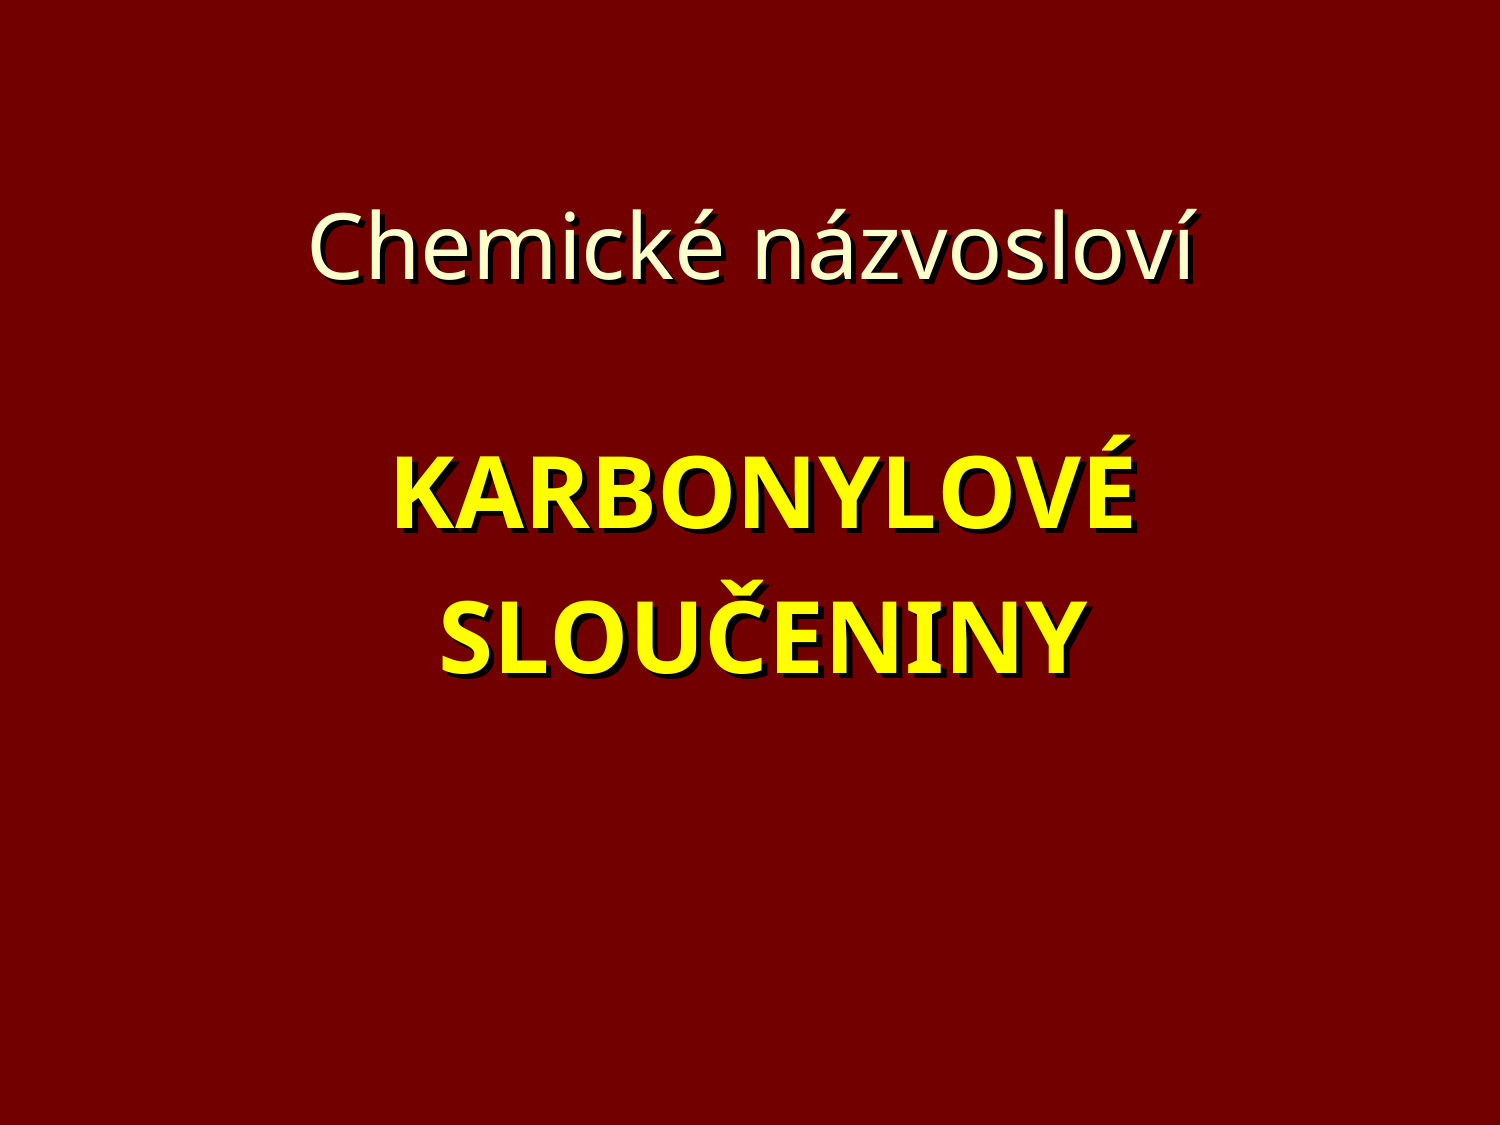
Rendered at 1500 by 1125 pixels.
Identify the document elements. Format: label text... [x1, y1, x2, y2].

title Chemické názvosloví [76, 148, 1427, 337]
list KARBONYLOVÉ SLOUČENINY [88, 420, 1439, 769]
